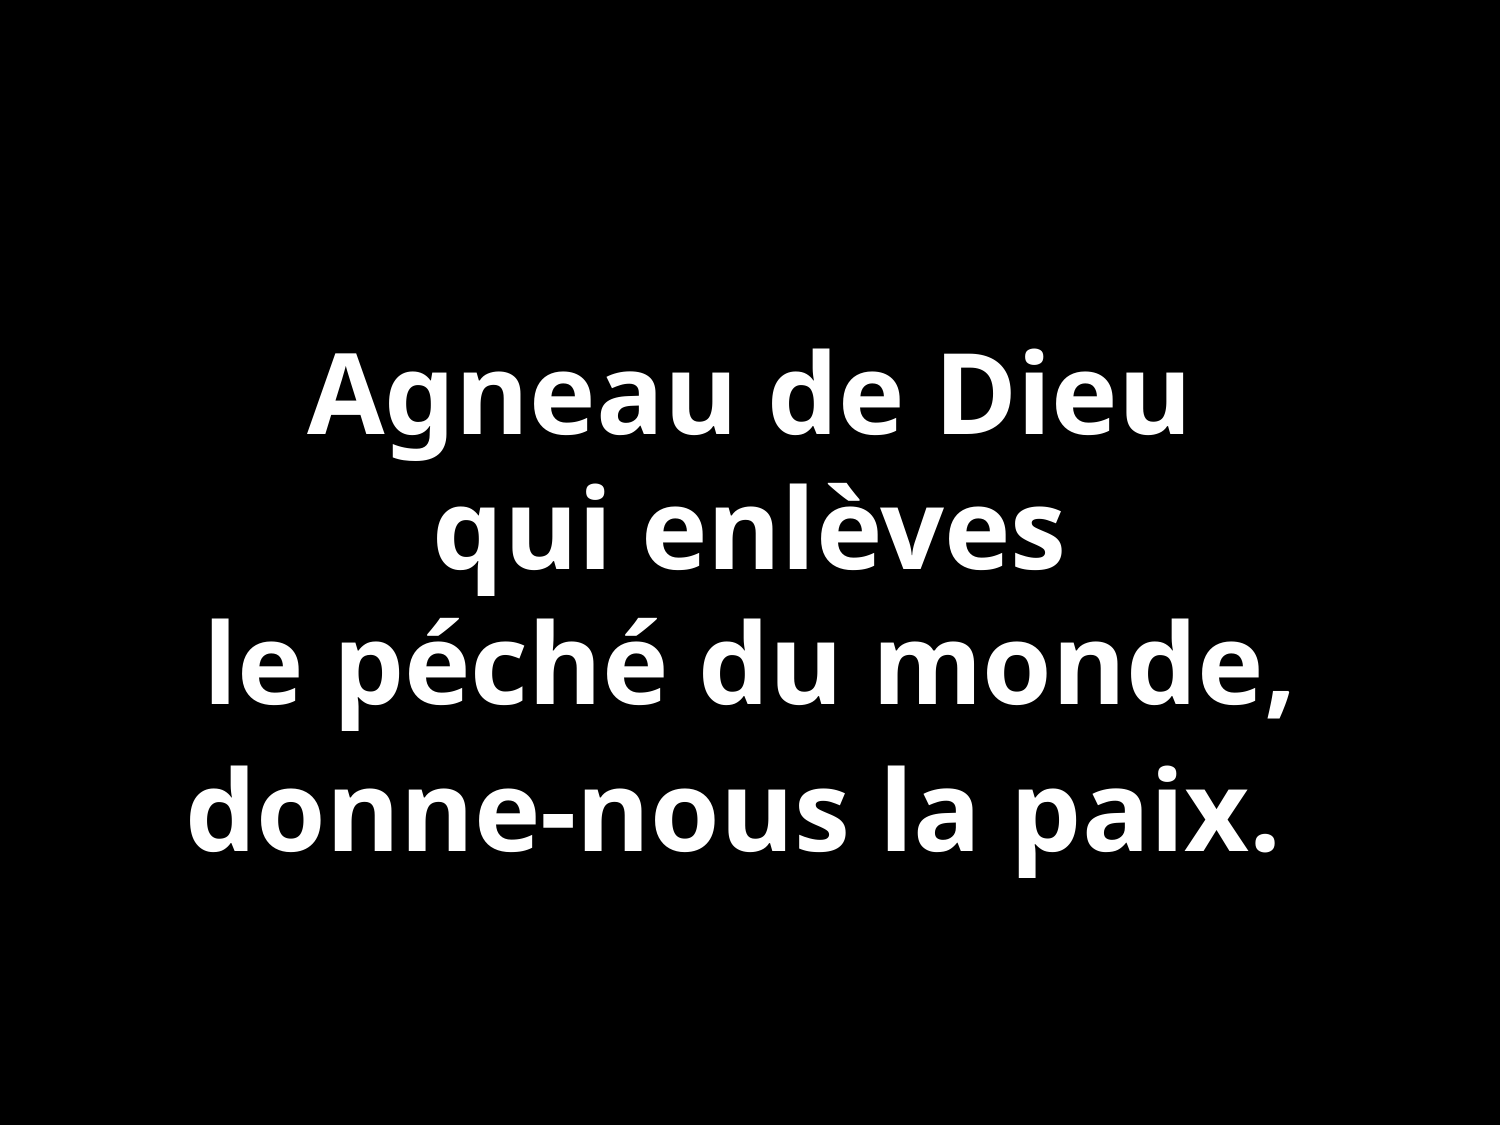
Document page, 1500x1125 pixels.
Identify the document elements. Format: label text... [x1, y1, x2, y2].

text_box Agneau de Dieu qui enlèves le péché du monde, donne-nous la paix. [0, 314, 1500, 839]
